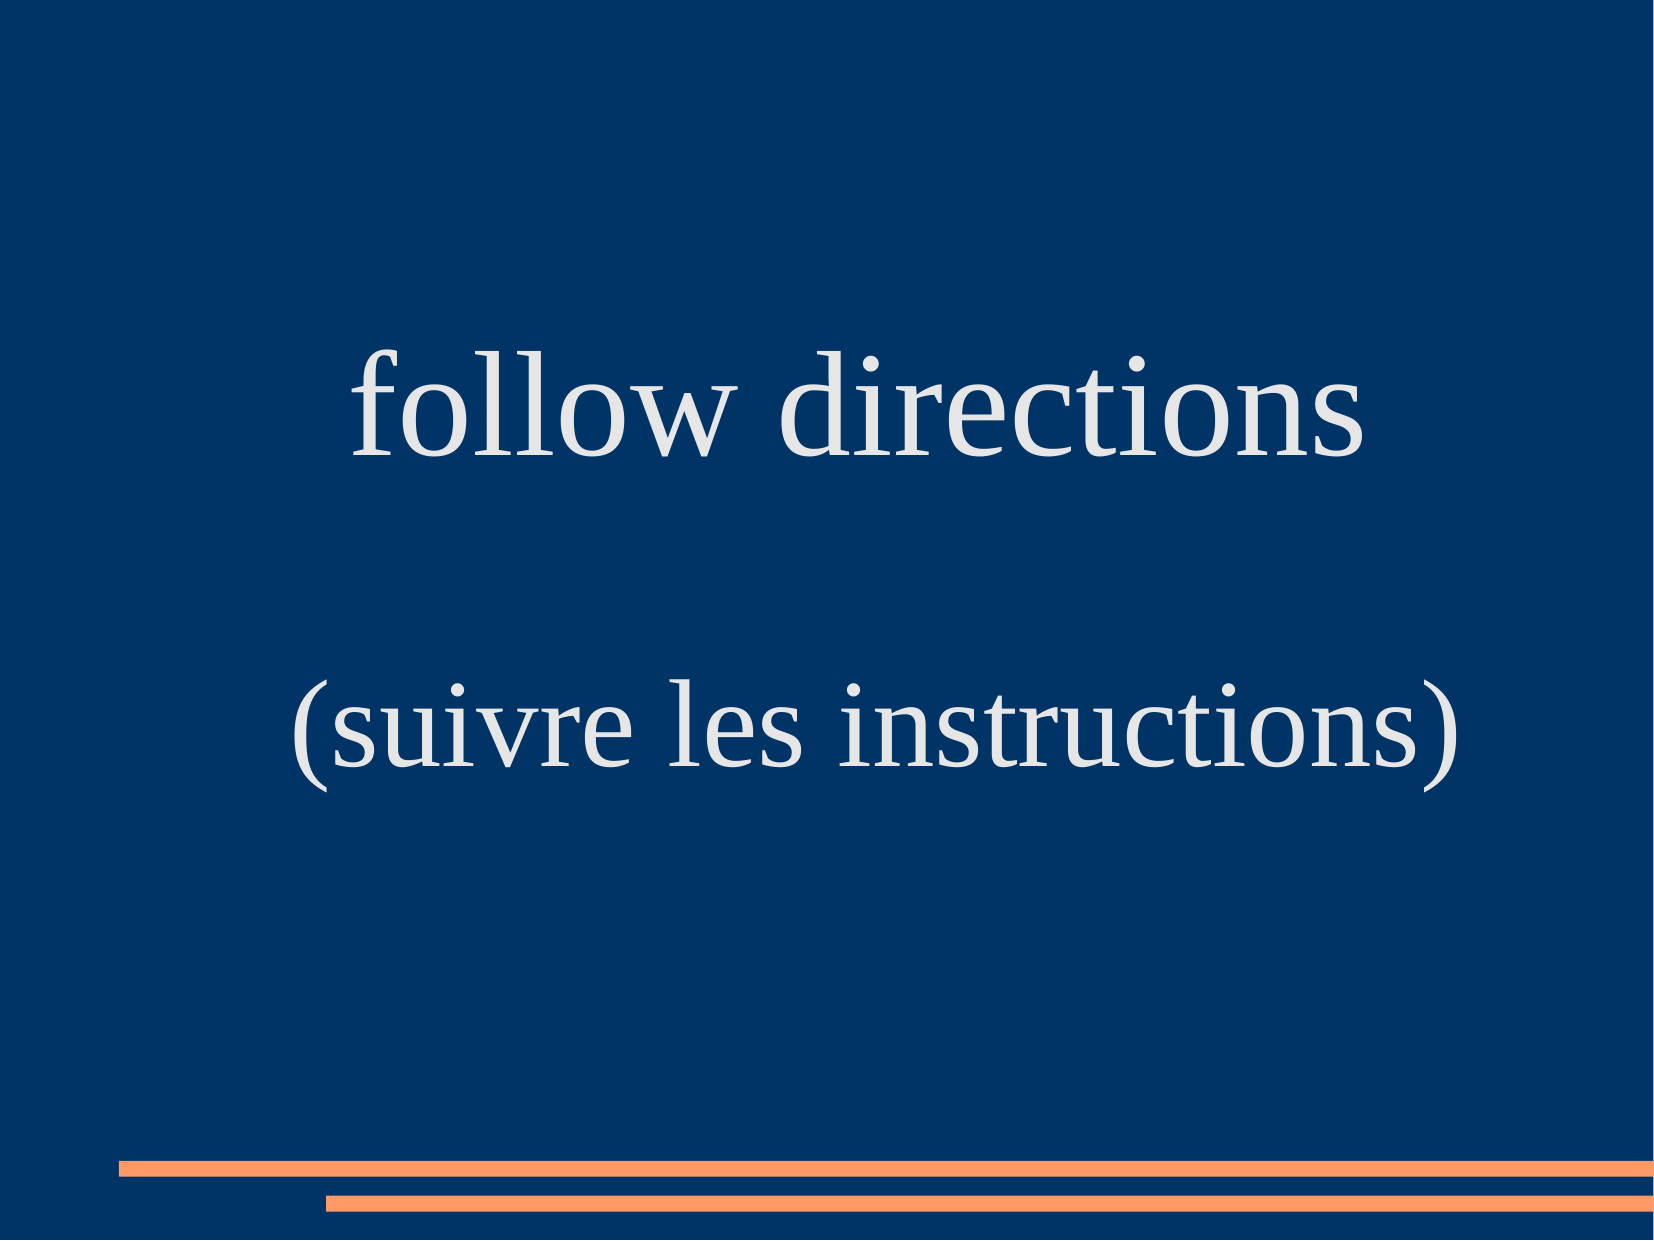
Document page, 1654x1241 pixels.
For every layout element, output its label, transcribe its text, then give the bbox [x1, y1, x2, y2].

list follow directions (suivre les instructions) [121, 322, 1561, 1132]
